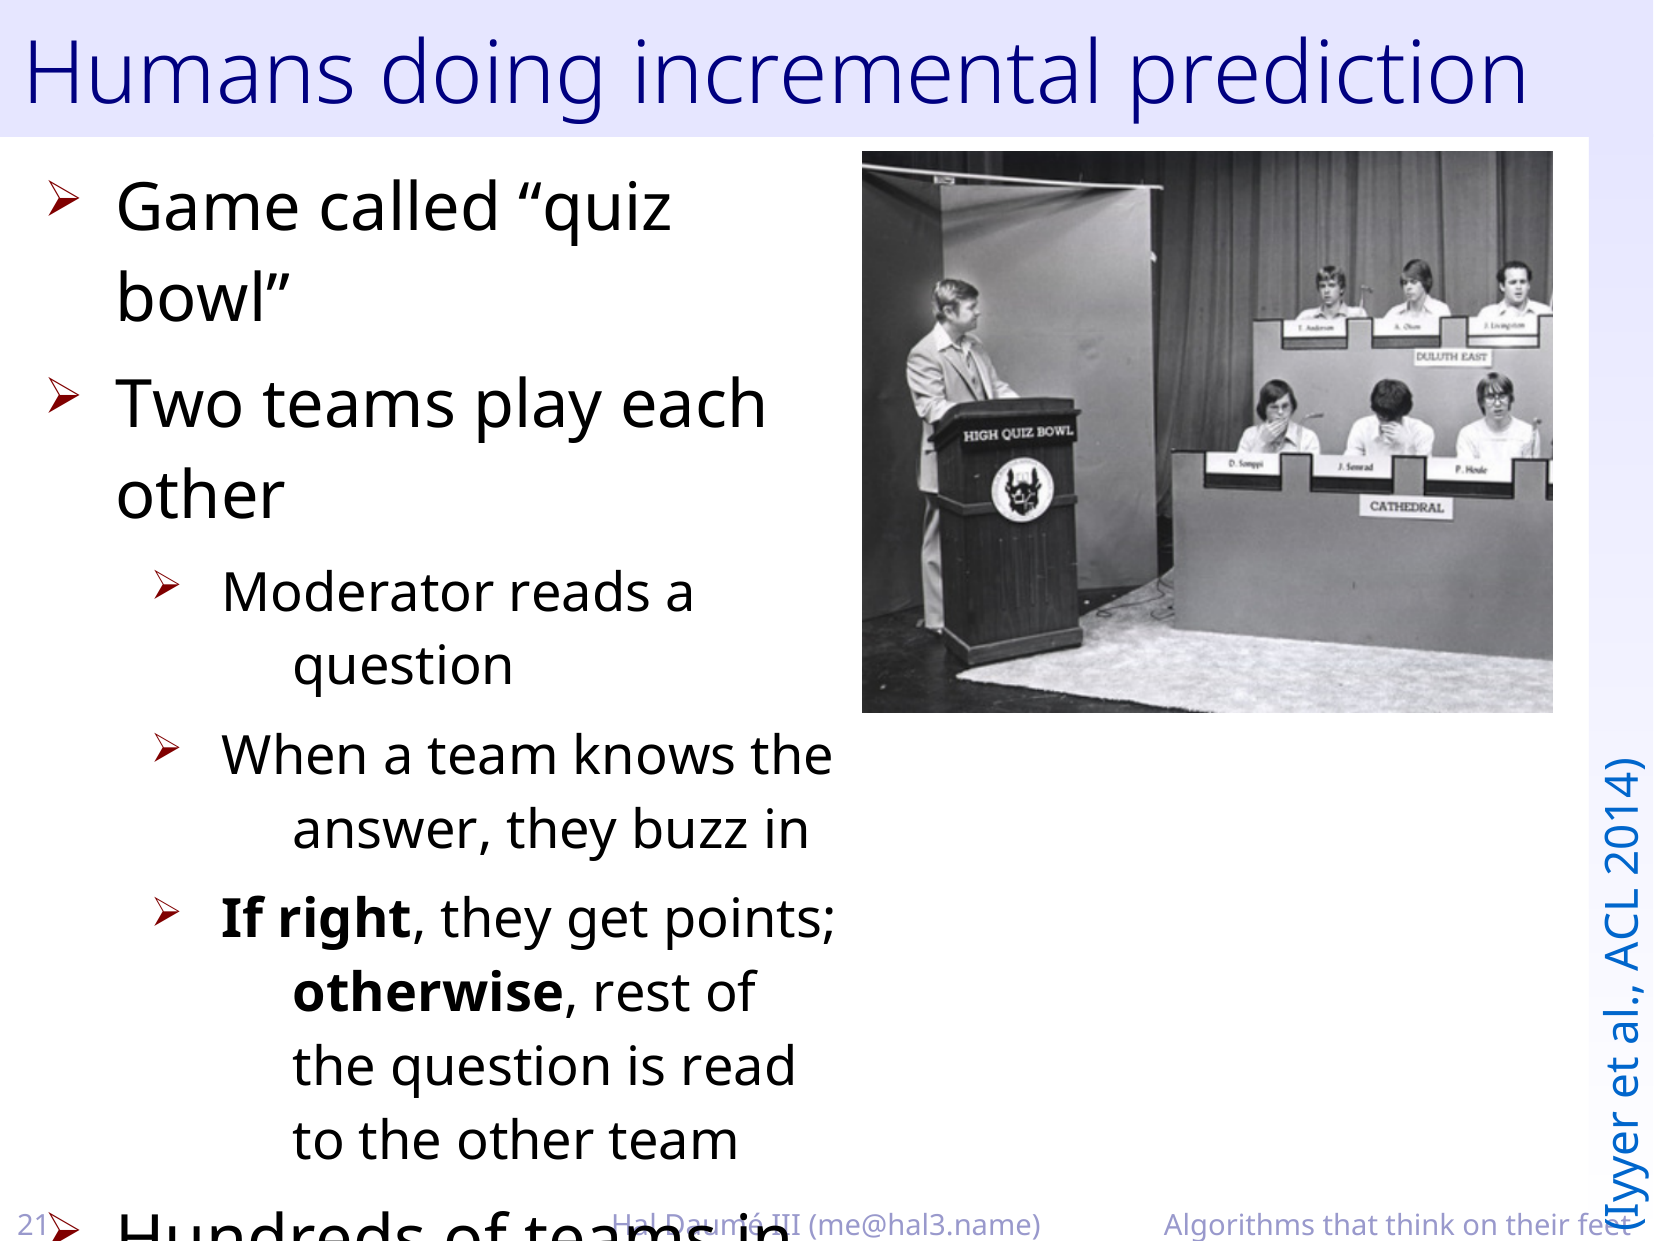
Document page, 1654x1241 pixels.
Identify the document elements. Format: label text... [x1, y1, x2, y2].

picture [862, 151, 1553, 713]
title Humans doing incremental prediction [22, 8, 1639, 131]
list Game called “quiz bowl” Two teams play each other Moderator reads a question When a team knows the answer, they buzz in If right, they get points; otherwise, rest of the question is read to the other team Hundreds of teams in the US alone Example . . . [32, 159, 847, 1076]
text_box (Iyyer et al., ACL 2014) [1585, 688, 1648, 1235]
